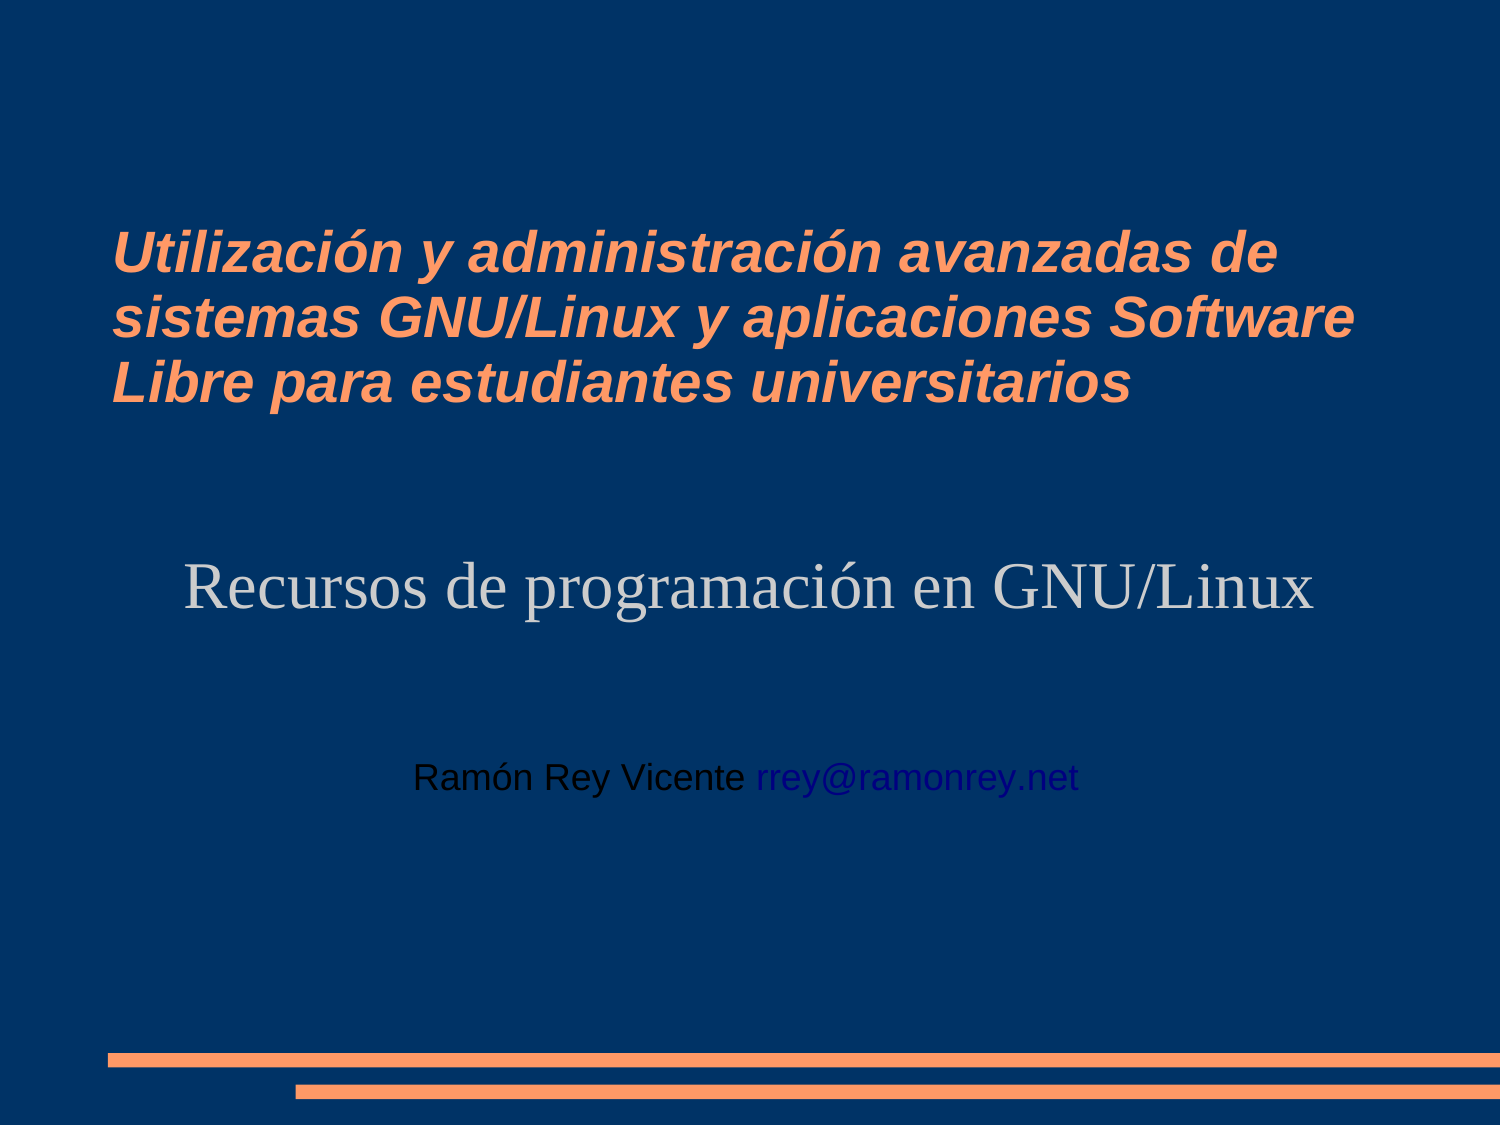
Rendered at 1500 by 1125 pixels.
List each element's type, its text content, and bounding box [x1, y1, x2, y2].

title Utilización y administración avanzadas de sistemas GNU/Linux y aplicaciones Software Libre para estudiantes universitarios [112, 206, 1388, 428]
subtitle Recursos de programación en GNU/Linux [112, 463, 1388, 709]
text_box Ramón Rey Vicente rrey@ramonrey.net [147, 738, 1359, 886]
